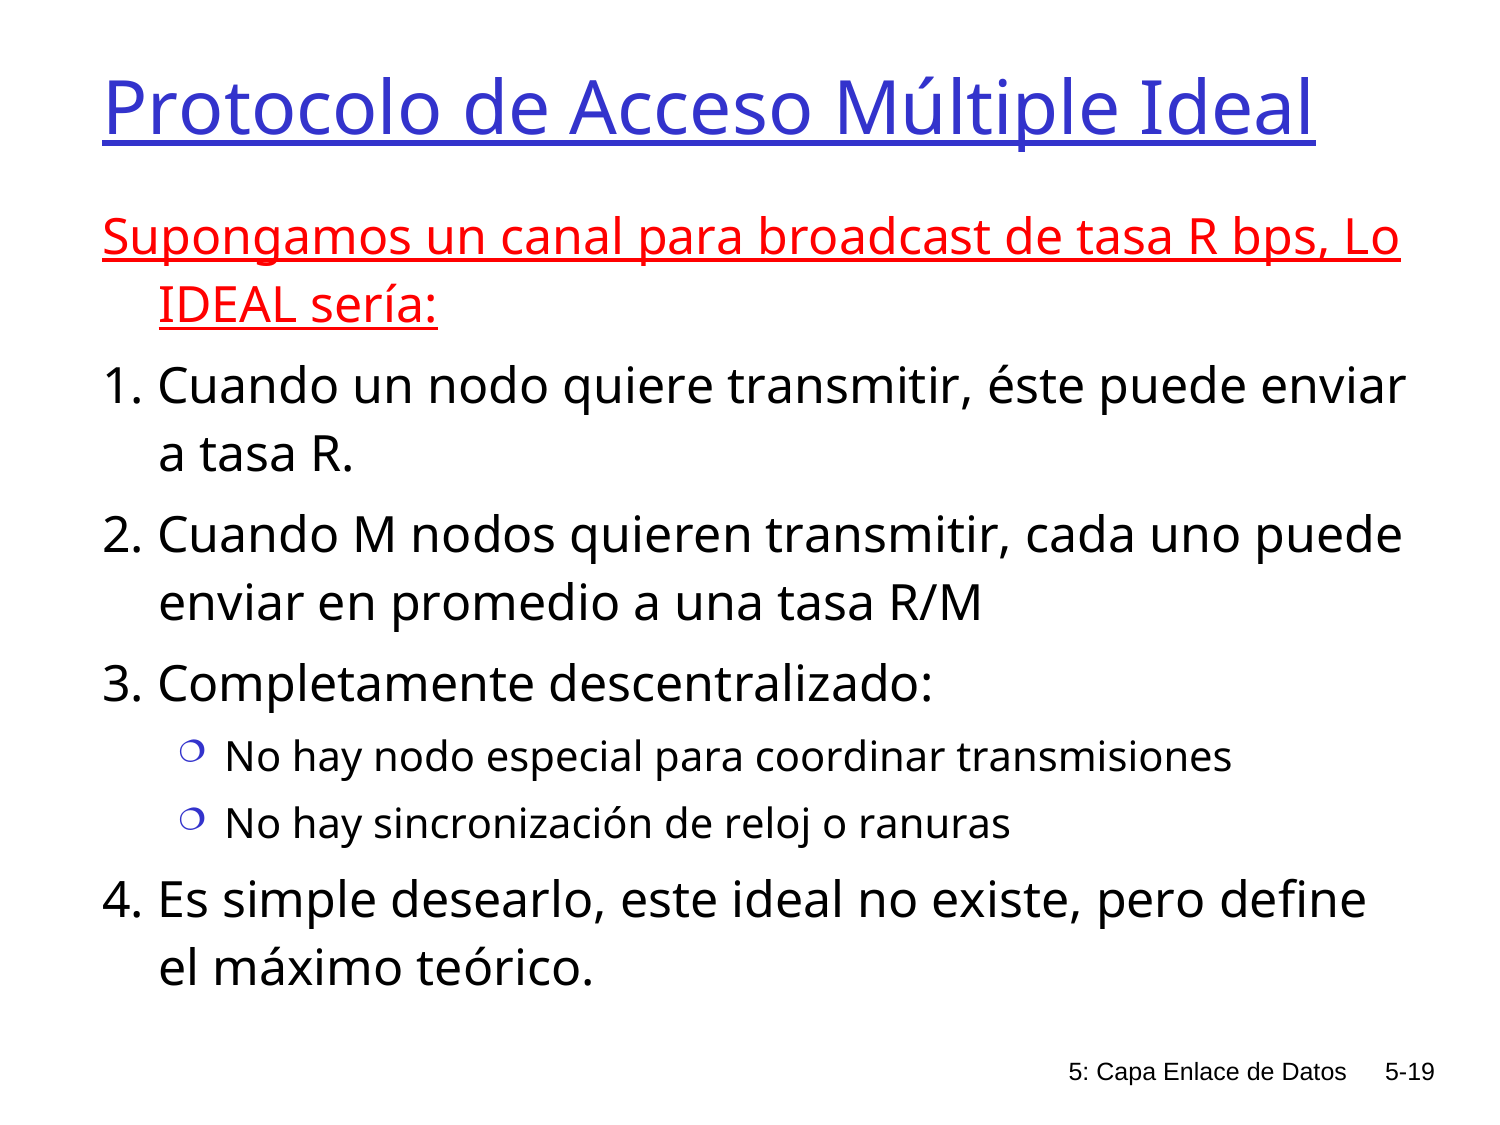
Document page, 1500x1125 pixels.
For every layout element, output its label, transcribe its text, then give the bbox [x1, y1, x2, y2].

list Supongamos un canal para broadcast de tasa R bps, Lo IDEAL sería: 1. Cuando un nodo quiere transmitir, éste puede enviar a tasa R. 2. Cuando M nodos quieren transmitir, cada uno puede enviar en promedio a una tasa R/M 3. Completamente descentralizado: No hay nodo especial para coordinar transmisiones No hay sincronización de reloj o ranuras 4. Es simple desearlo, este ideal no existe, pero define el máximo teórico. [87, 193, 1426, 1027]
title Protocolo de Acceso Múltiple Ideal [87, 15, 1426, 193]
